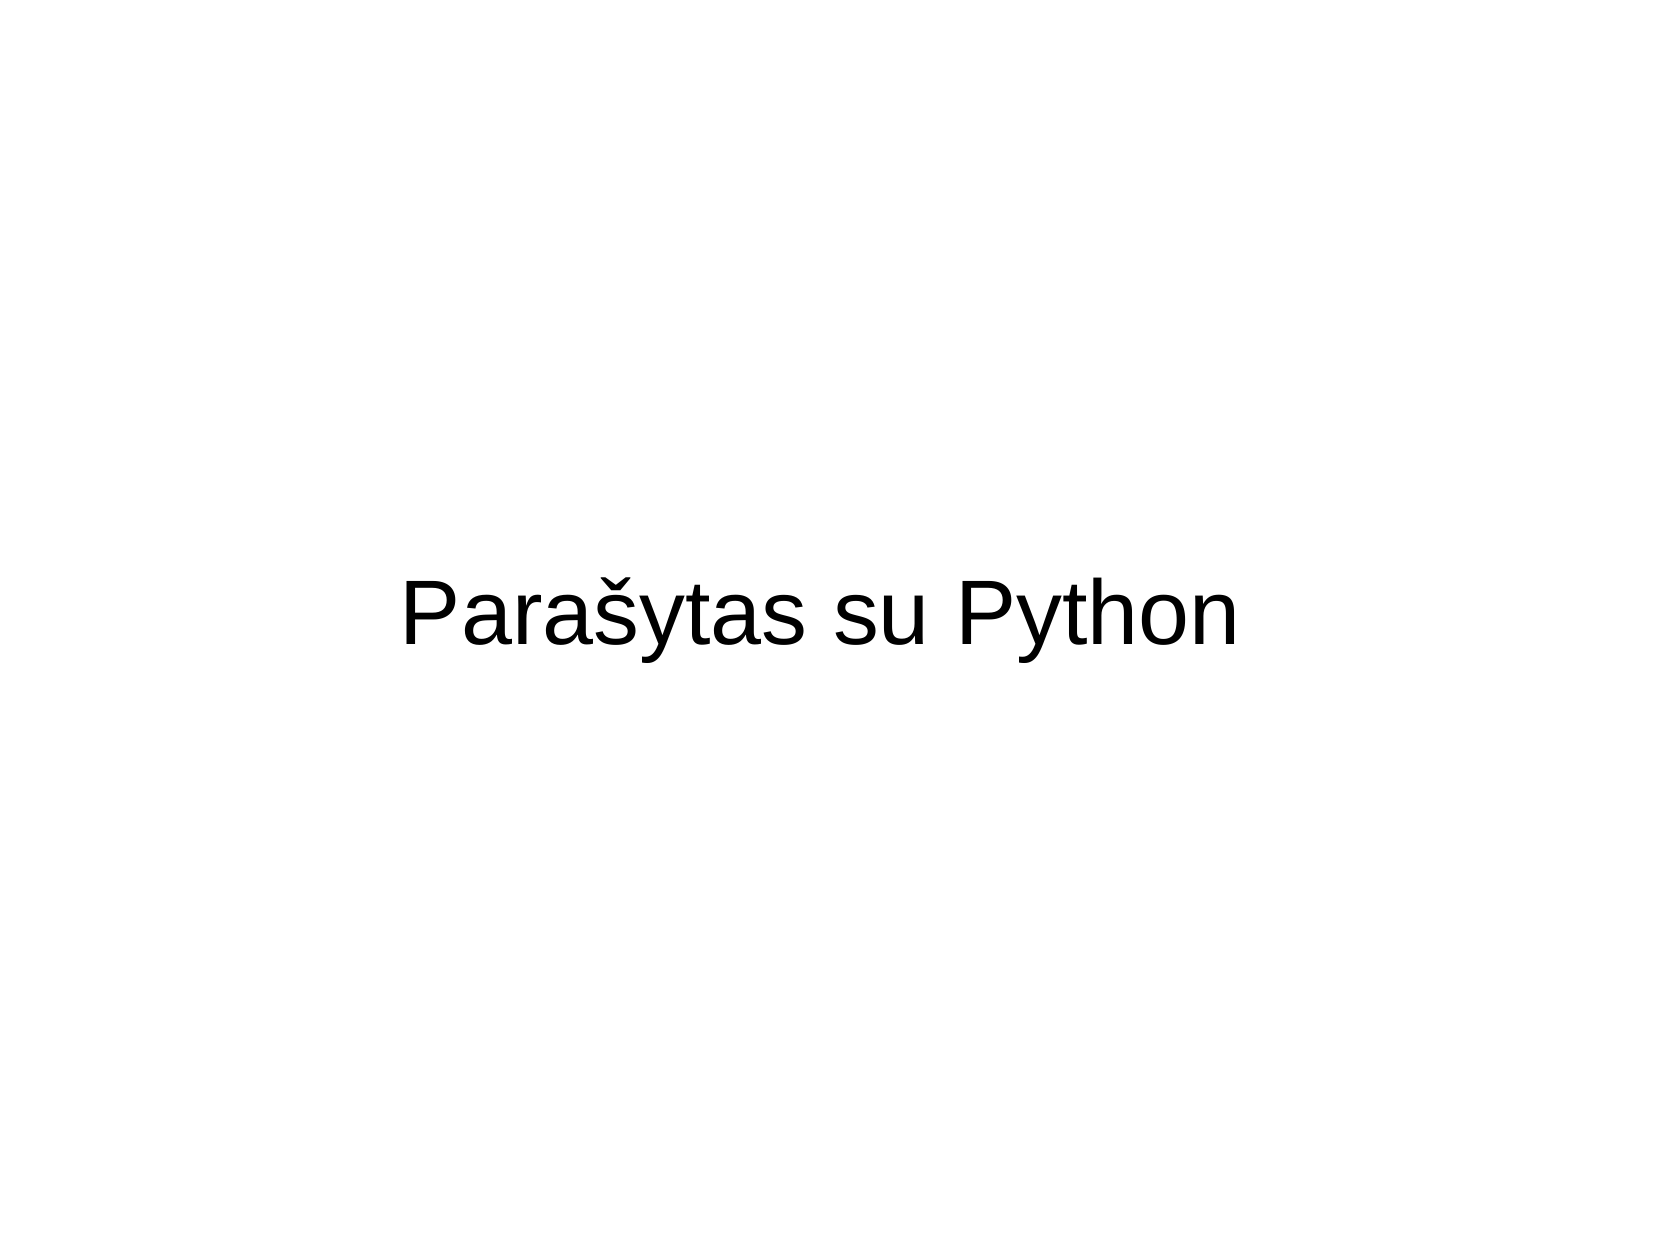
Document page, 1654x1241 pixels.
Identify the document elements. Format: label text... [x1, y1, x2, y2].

title Parašytas su Python [76, 516, 1565, 709]
